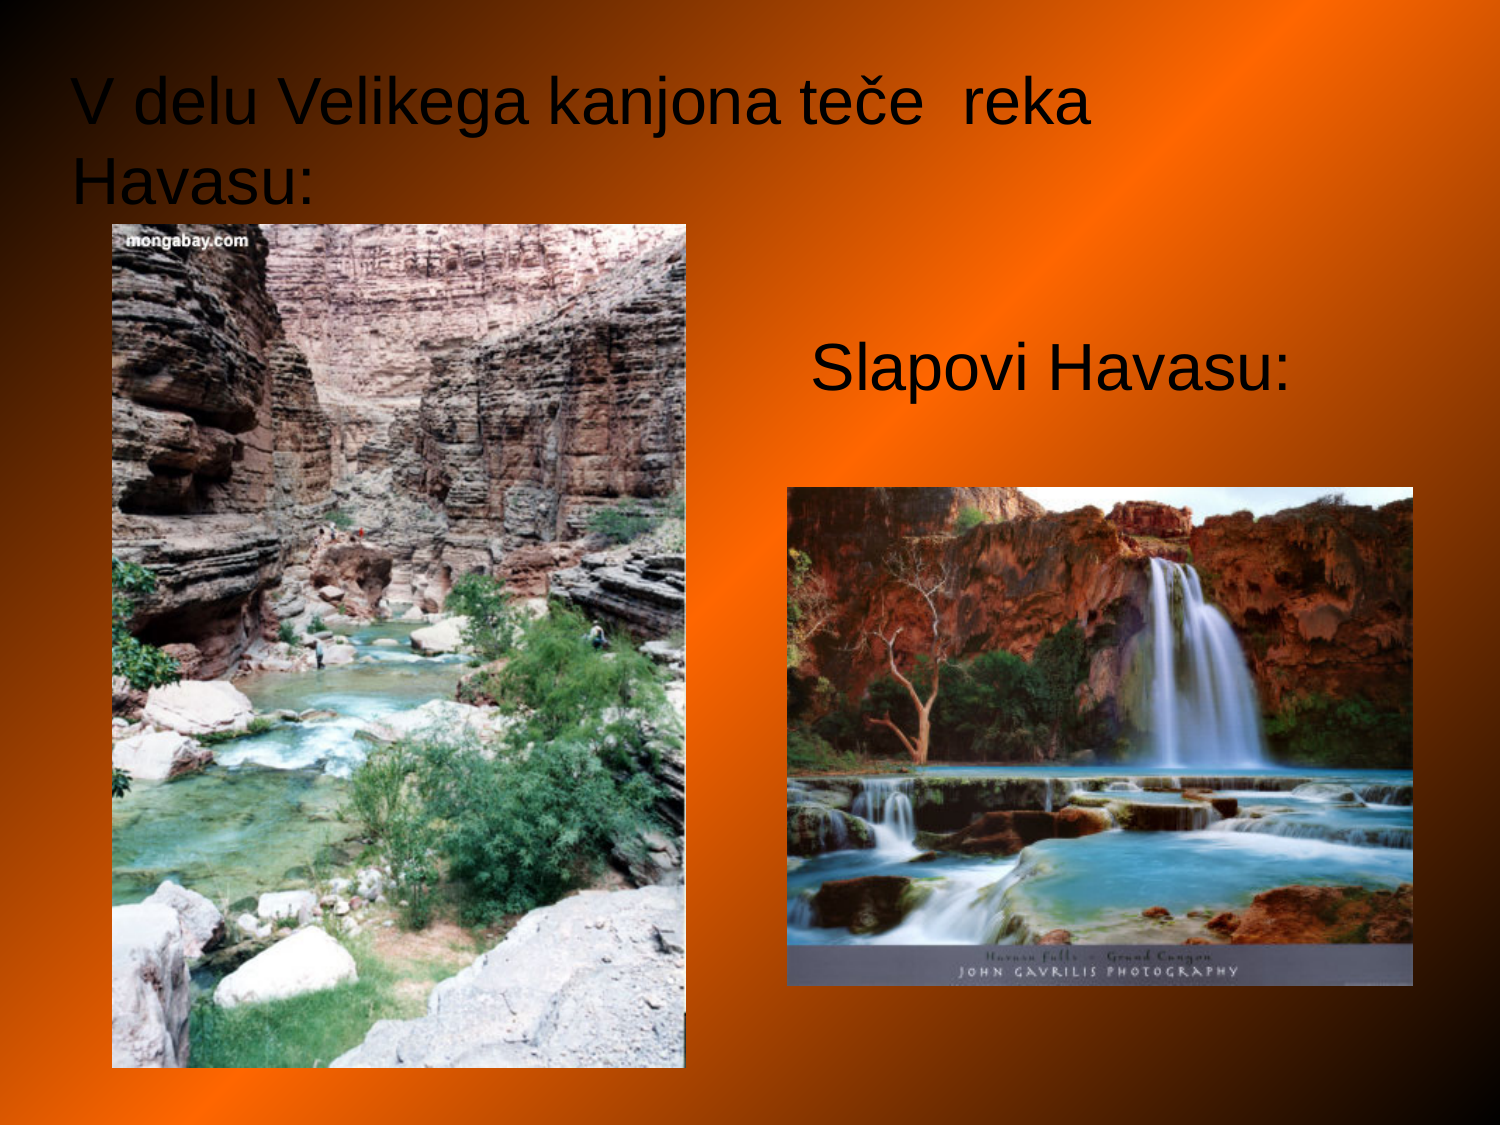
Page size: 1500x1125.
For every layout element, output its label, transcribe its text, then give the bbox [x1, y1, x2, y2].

picture [112, 793, 686, 1068]
list V delu Velikega kanjona teče reka Havasu: Slapovi Havasu: [0, 50, 1350, 793]
picture [787, 487, 1413, 986]
